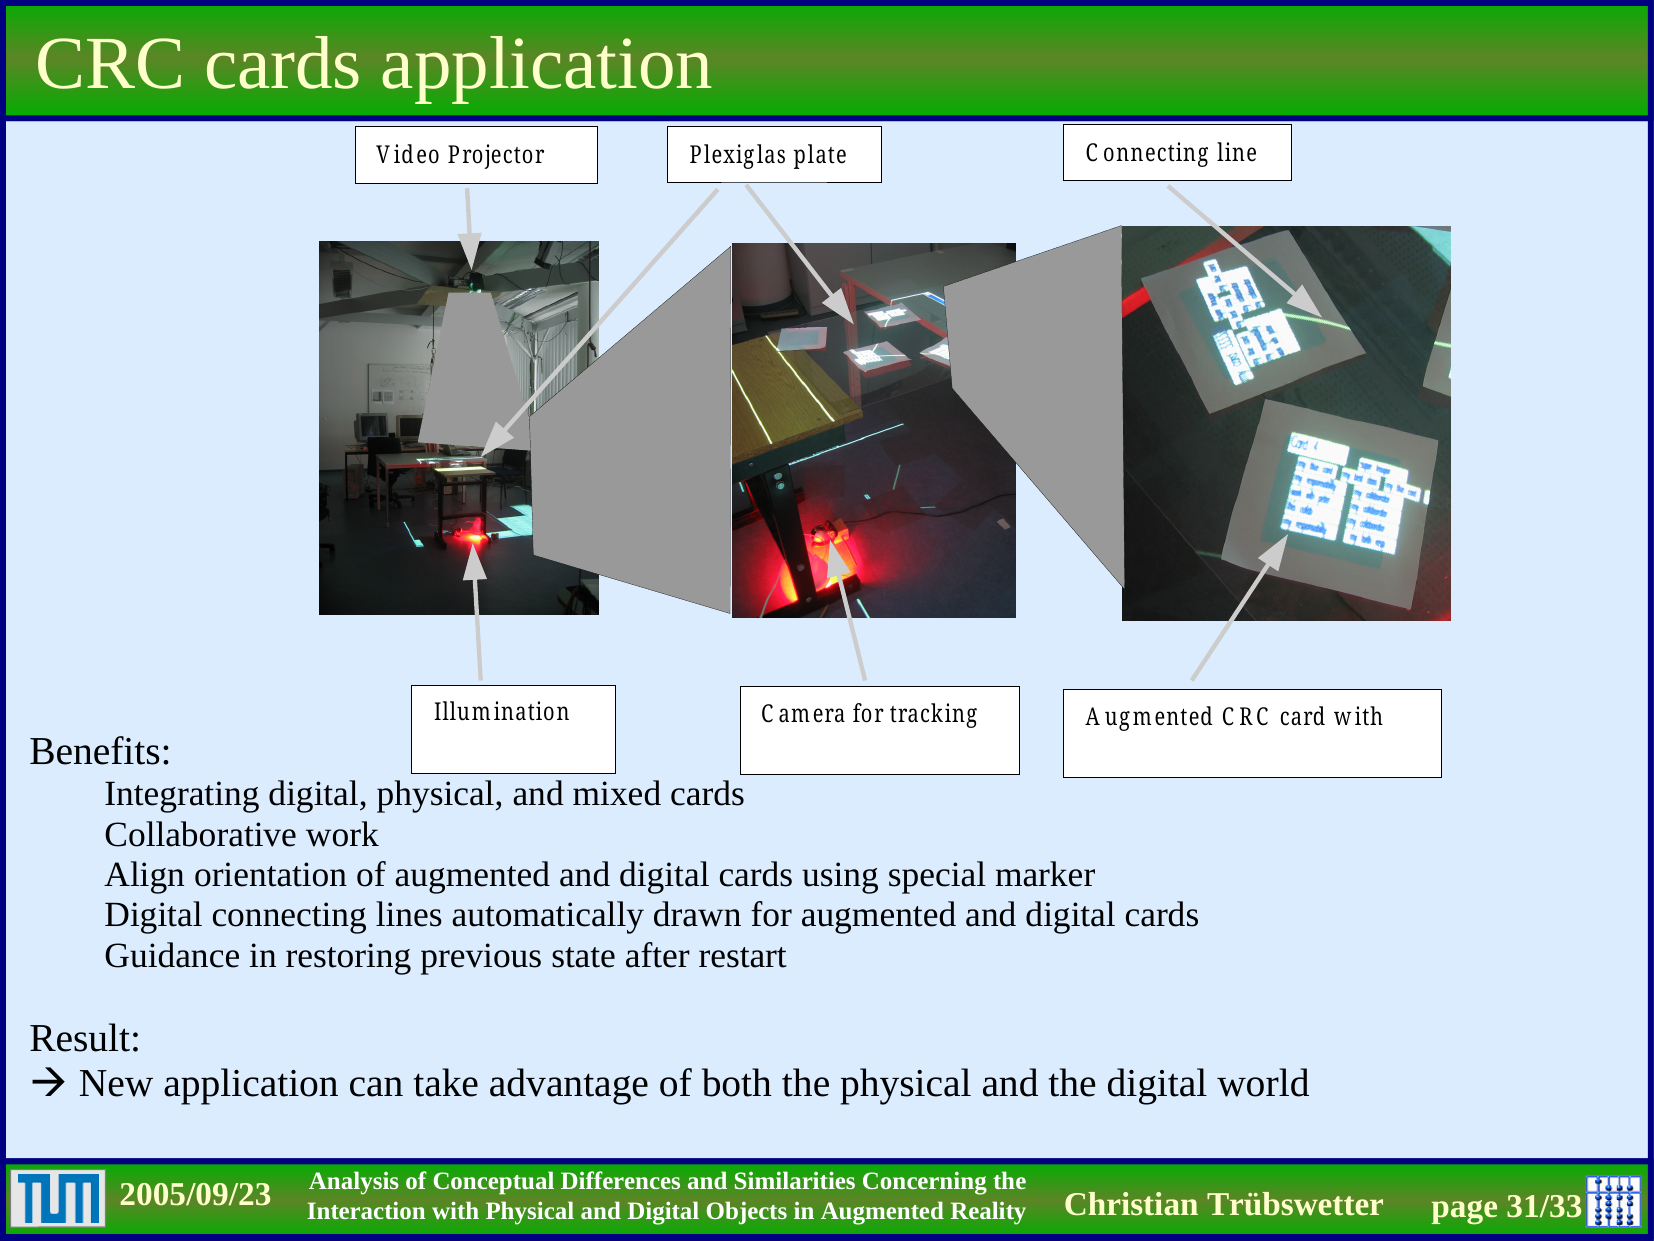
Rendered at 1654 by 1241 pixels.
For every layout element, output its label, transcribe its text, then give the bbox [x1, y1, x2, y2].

picture [319, 123, 1453, 781]
picture [18, 1174, 99, 1223]
picture [1585, 1175, 1642, 1228]
title CRC cards application [35, 0, 1627, 100]
list Benefits: Integrating digital, physical, and mixed cards Collaborative work Align orientation of augmented and digital cards using special marker Digital connecting lines automatically drawn for augmented and digital cards Guidance in restoring previous state after restart Result:  New application can take advantage of both the physical and the digital world [29, 100, 1654, 1152]
